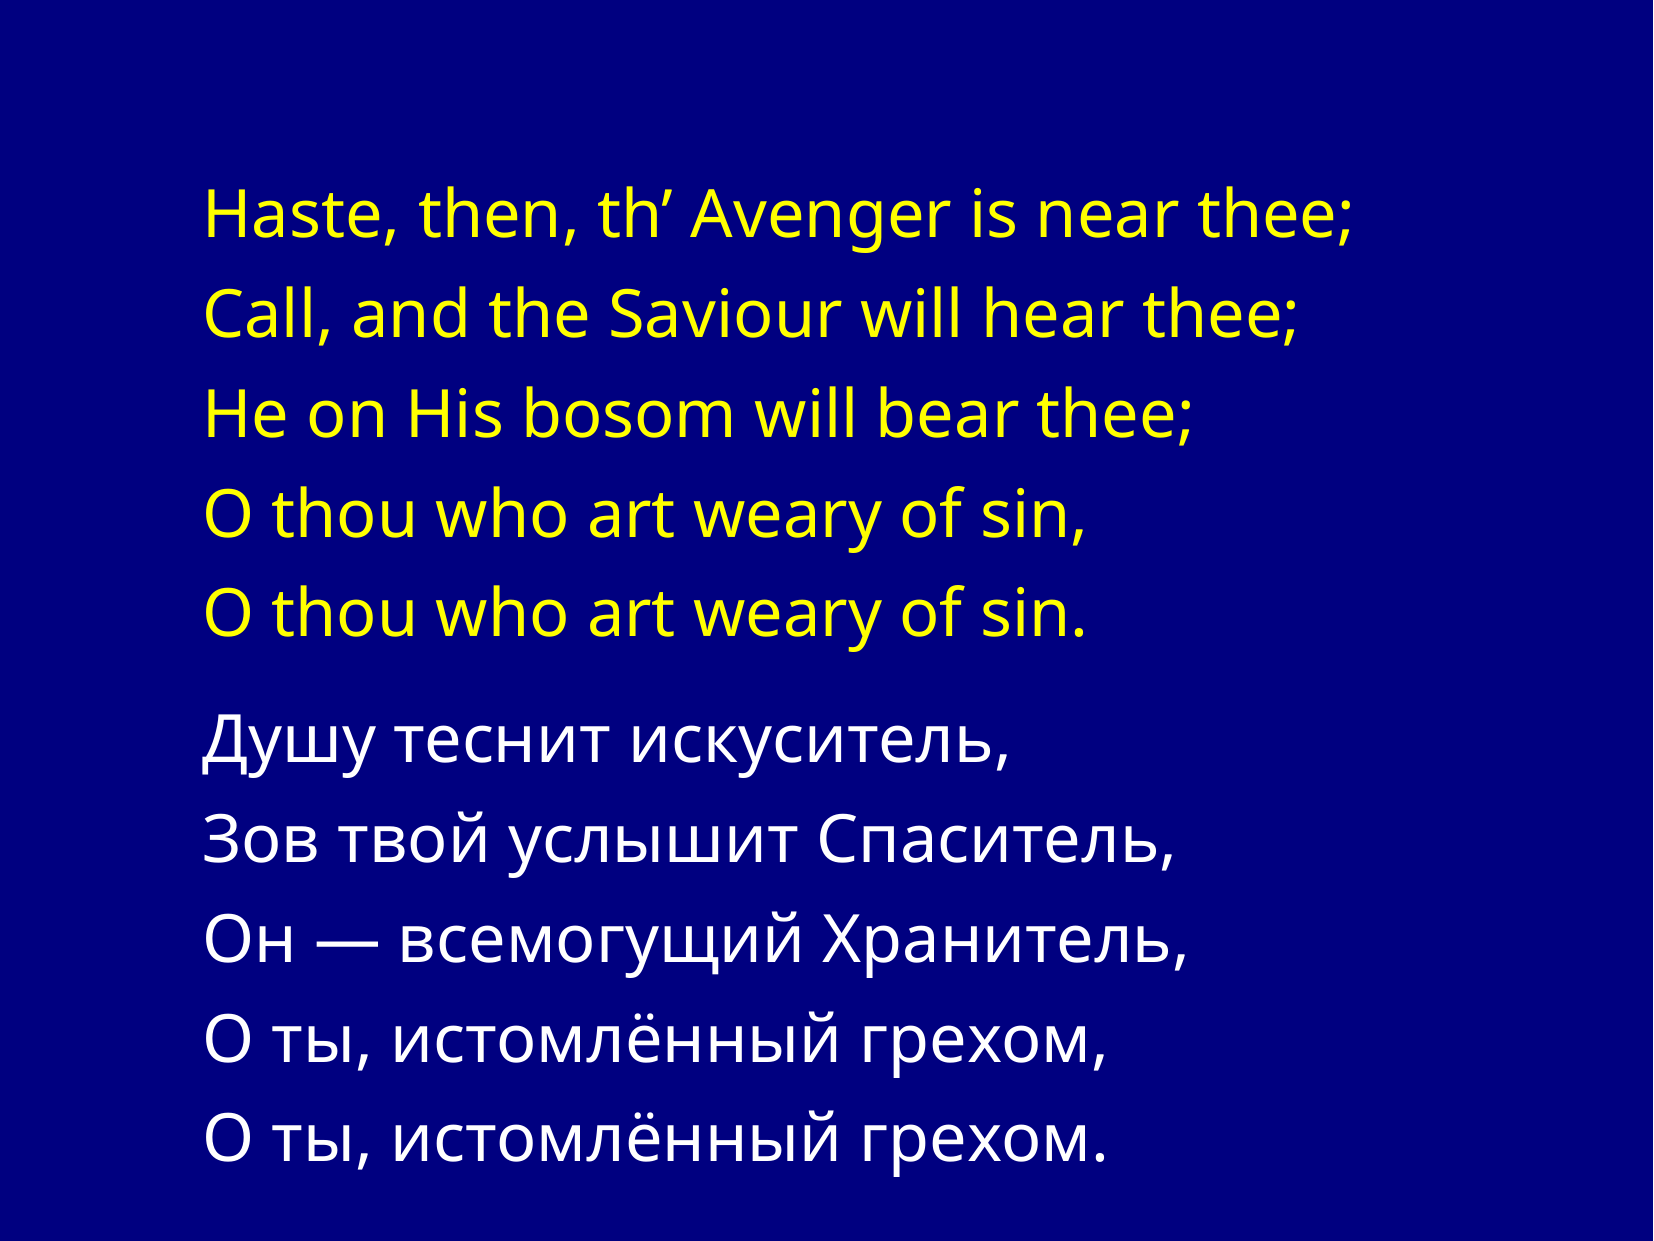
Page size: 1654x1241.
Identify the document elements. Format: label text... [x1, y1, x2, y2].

text_box Haste, then, th’ Avenger is near thee; Call, and the Saviour will hear thee; He on His bosom will bear thee; O thou who art weary of sin, O thou who art weary of sin. [75, 150, 1576, 638]
text_box Душу теснит искуситель, Зов твой услышит Спаситель, Он — всемогущий Хранитель, О ты, истомлённый грехом, О ты, истомлённый грехом. [75, 675, 1576, 1163]
